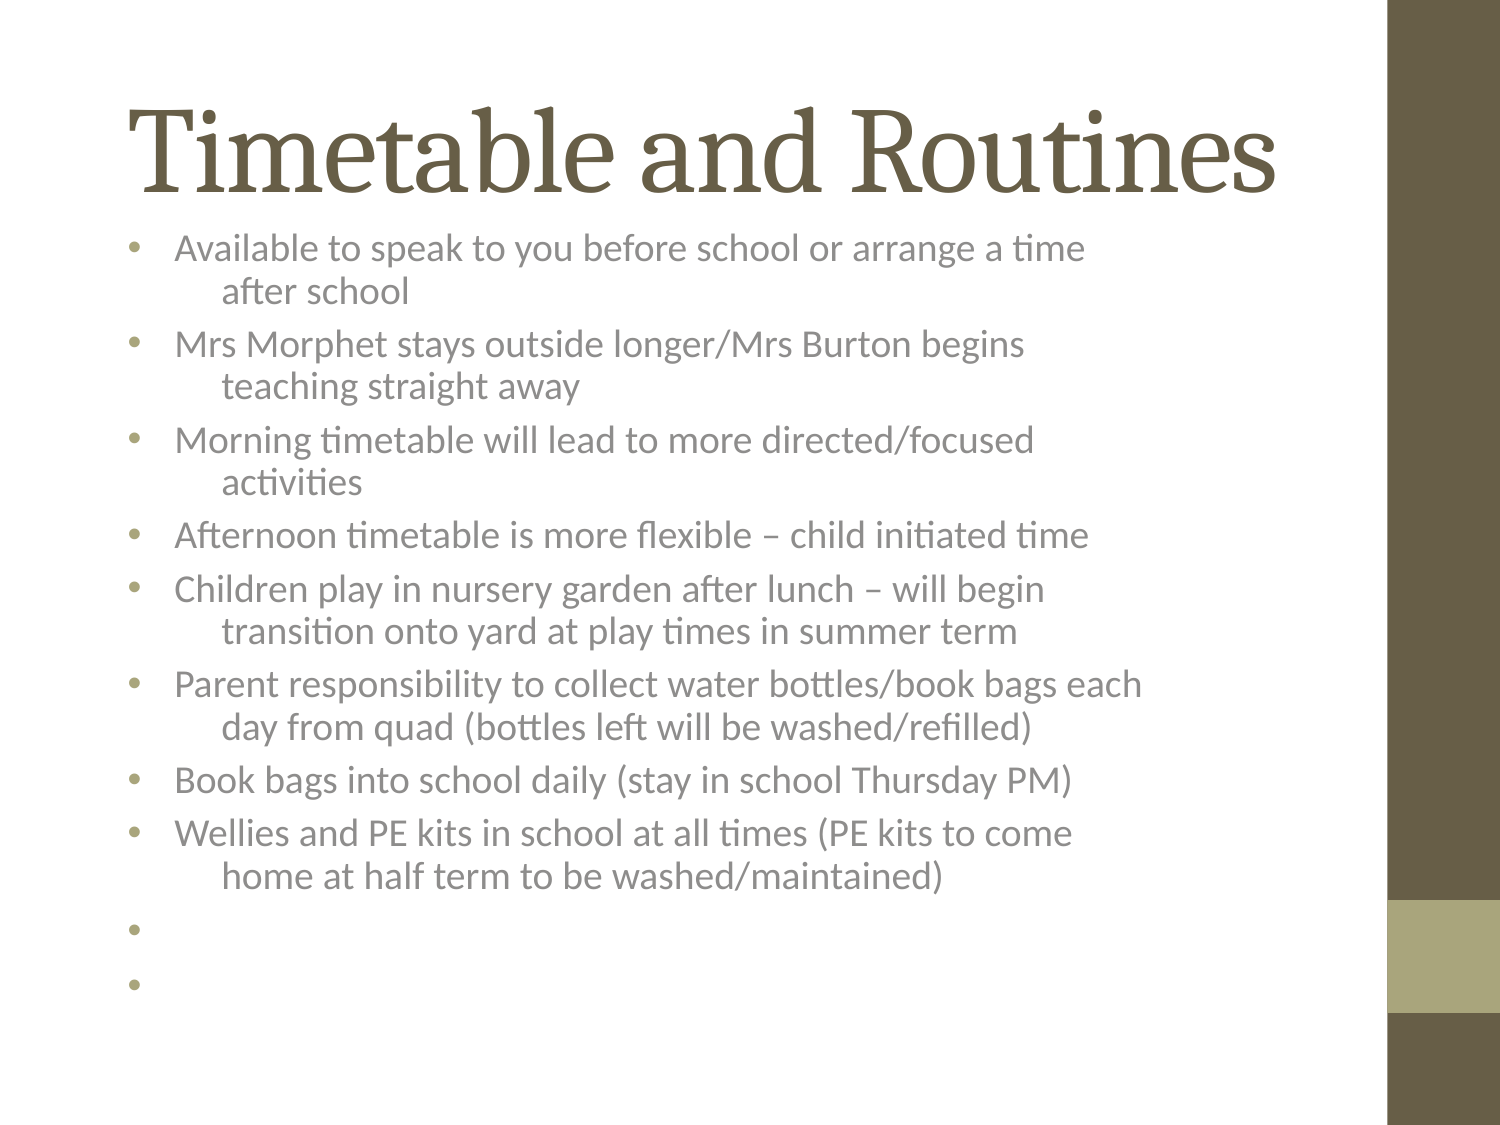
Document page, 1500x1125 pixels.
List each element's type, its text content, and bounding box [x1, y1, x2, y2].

subtitle Available to speak to you before school or arrange a time after school Mrs Morphet stays outside longer/Mrs Burton begins teaching straight away Morning timetable will lead to more directed/focused activities Afternoon timetable is more flexible – child initiated time Children play in nursery garden after lunch – will begin transition onto yard at play times in summer term Parent responsibility to collect water bottles/book bags each day from quad (bottles left will be washed/refilled) Book bags into school daily (stay in school Thursday PM) Wellies and PE kits in school at all times (PE kits to come home at half term to be washed/maintained) [112, 219, 1173, 925]
title Timetable and Routines [112, 62, 1388, 185]
